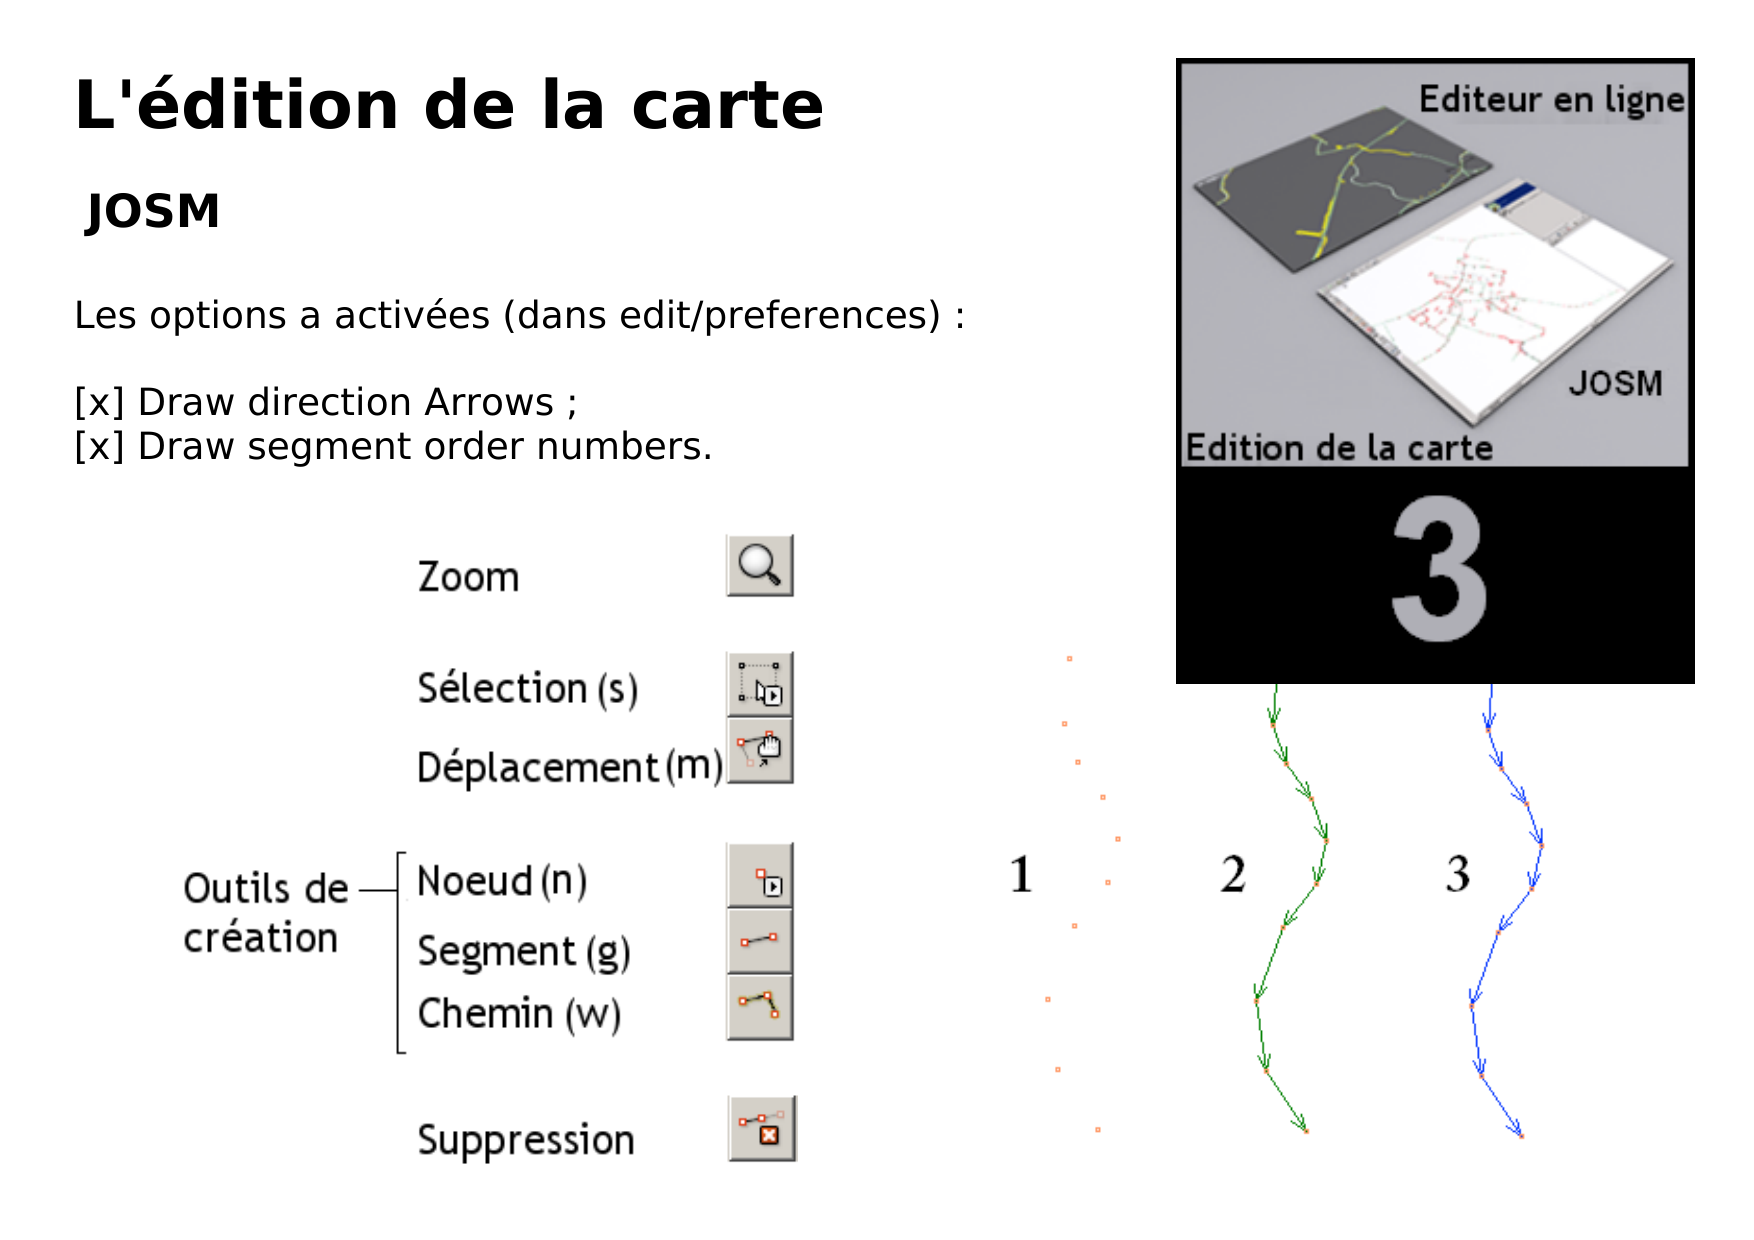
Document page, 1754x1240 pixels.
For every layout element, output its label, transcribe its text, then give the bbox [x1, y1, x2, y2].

picture [974, 58, 1695, 1181]
text_box Les options a activées (dans edit/preferences) : [x] Draw direction Arrows ; [x] Draw segment order numbers. [59, 286, 1123, 520]
text_box L'édition de la carte [59, 59, 1182, 152]
picture [174, 531, 798, 1181]
text_box JOSM [72, 177, 237, 246]
